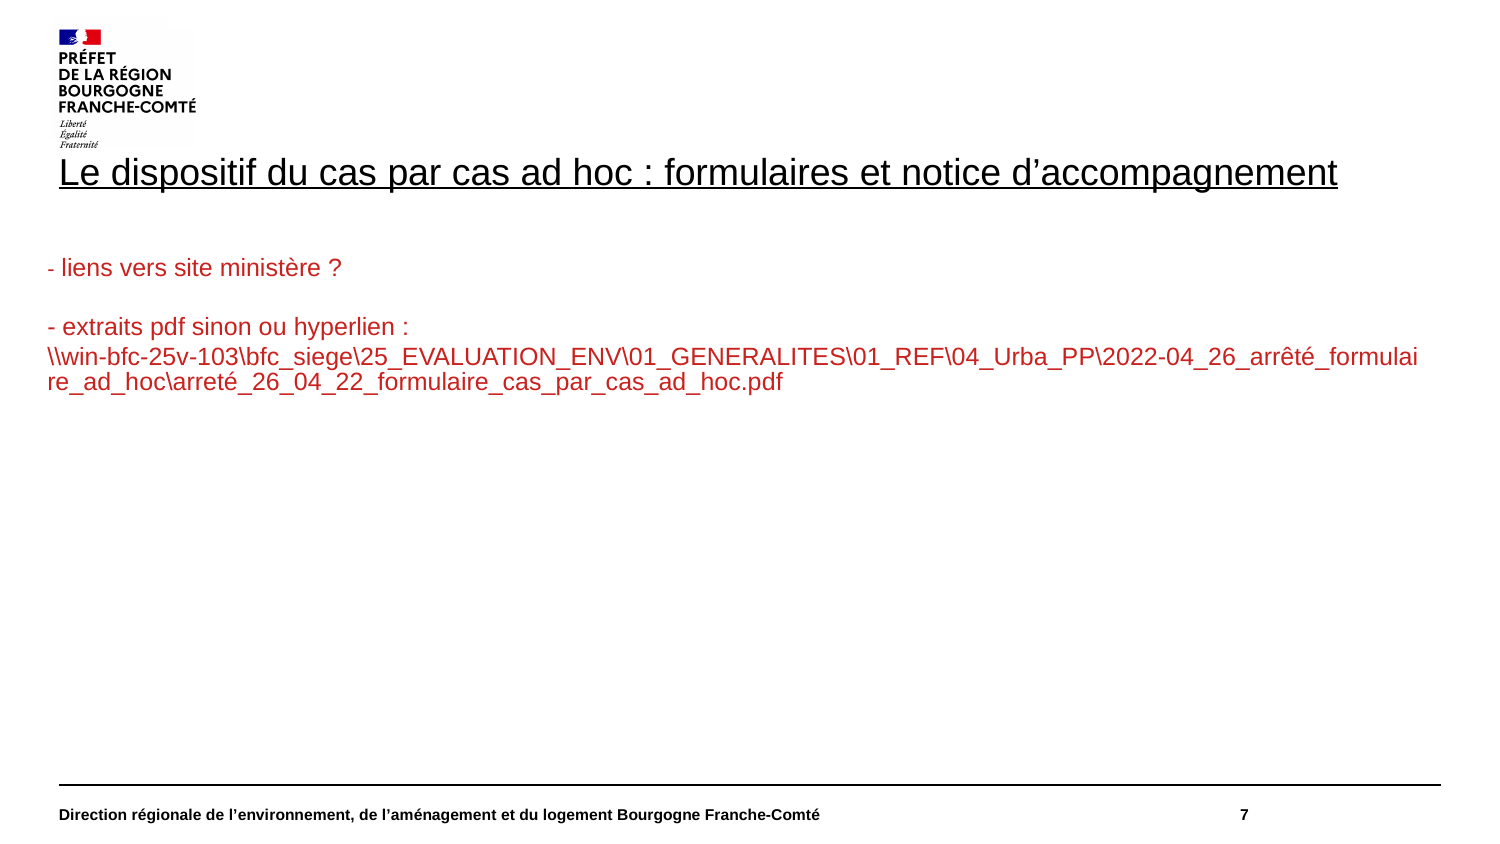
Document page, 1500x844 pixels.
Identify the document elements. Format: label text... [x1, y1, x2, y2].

picture [50, 17, 196, 147]
title Le dispositif du cas par cas ad hoc : formulaires et notice d’accompagnement [59, 147, 1441, 266]
list - liens vers site ministère ? - extraits pdf sinon ou hyperlien : \\win-bfc-25v-103\bfc_siege\25_EVALUATION_ENV\01_GENERALITES\01_REF\04_Urba_PP\2022-04_26_arrêté_formulaire_ad_hoc\arreté_26_04_22_formulaire_cas_par_cas_ad_hoc.pdf [47, 250, 1430, 674]
